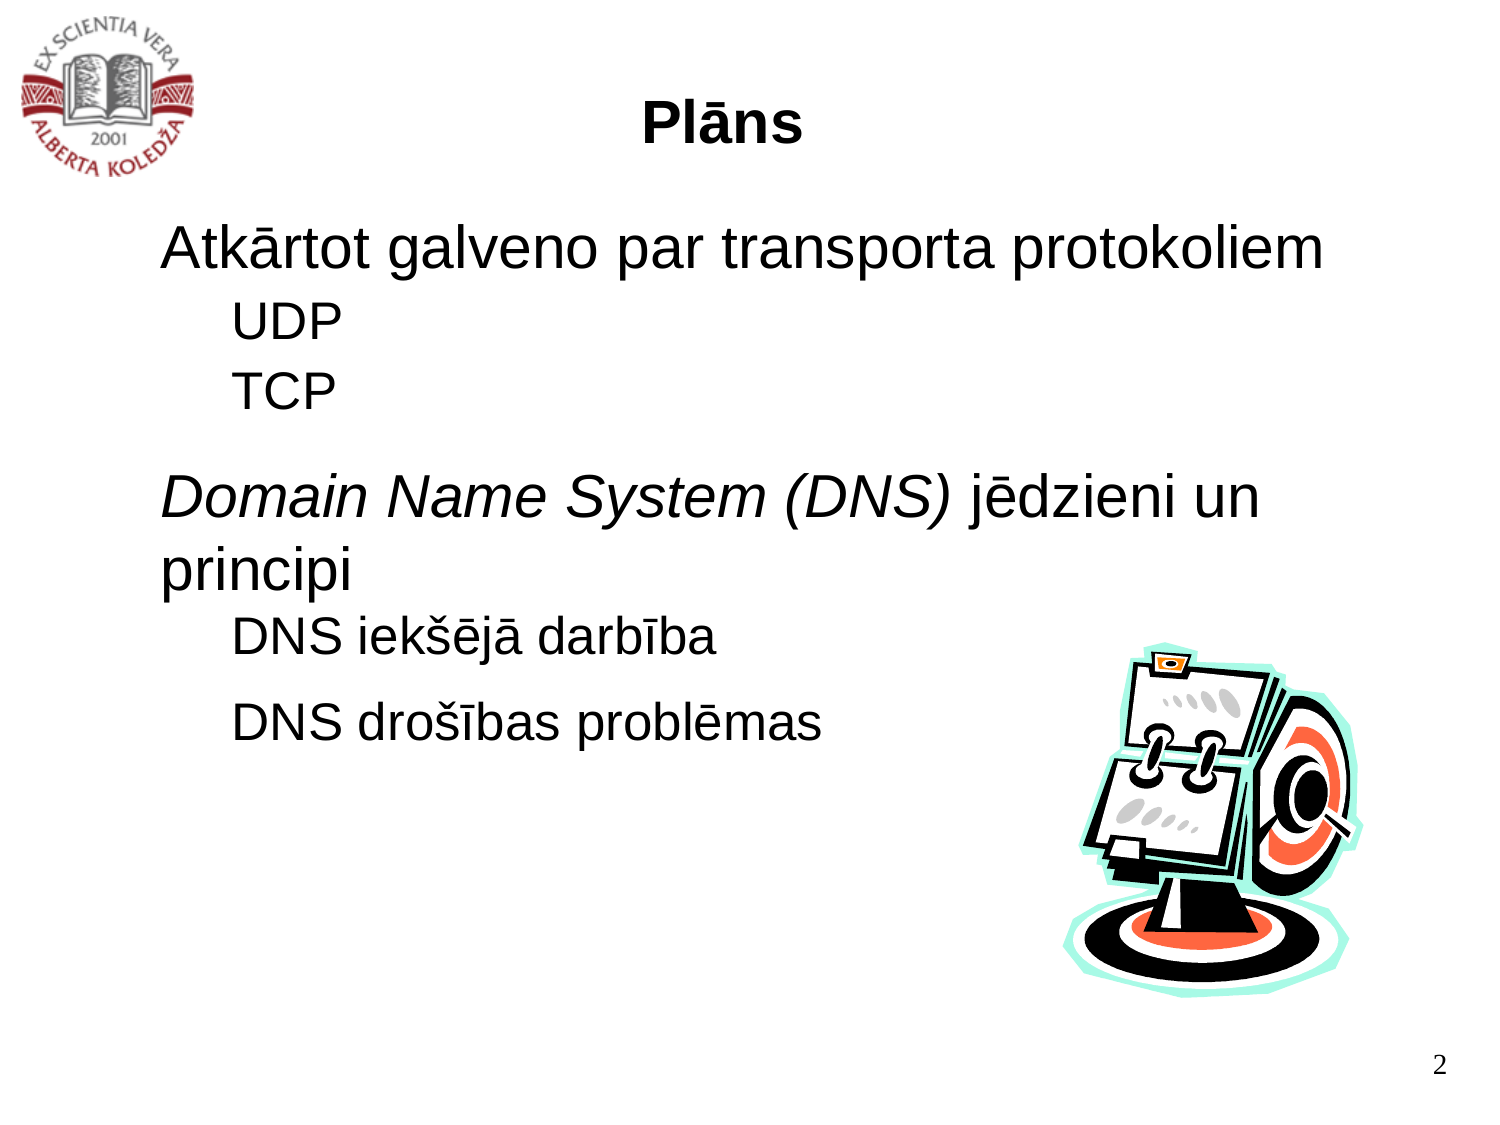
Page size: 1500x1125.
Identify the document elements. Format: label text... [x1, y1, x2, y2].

title Plāns [50, 62, 1374, 175]
picture [21, 16, 194, 177]
list Atkārtot galveno par transporta protokoliem UDP TCP Domain Name System (DNS) jēdzieni un principi DNS iekšējā darbība DNS drošības problēmas [74, 200, 1463, 1101]
picture [1062, 637, 1369, 1004]
